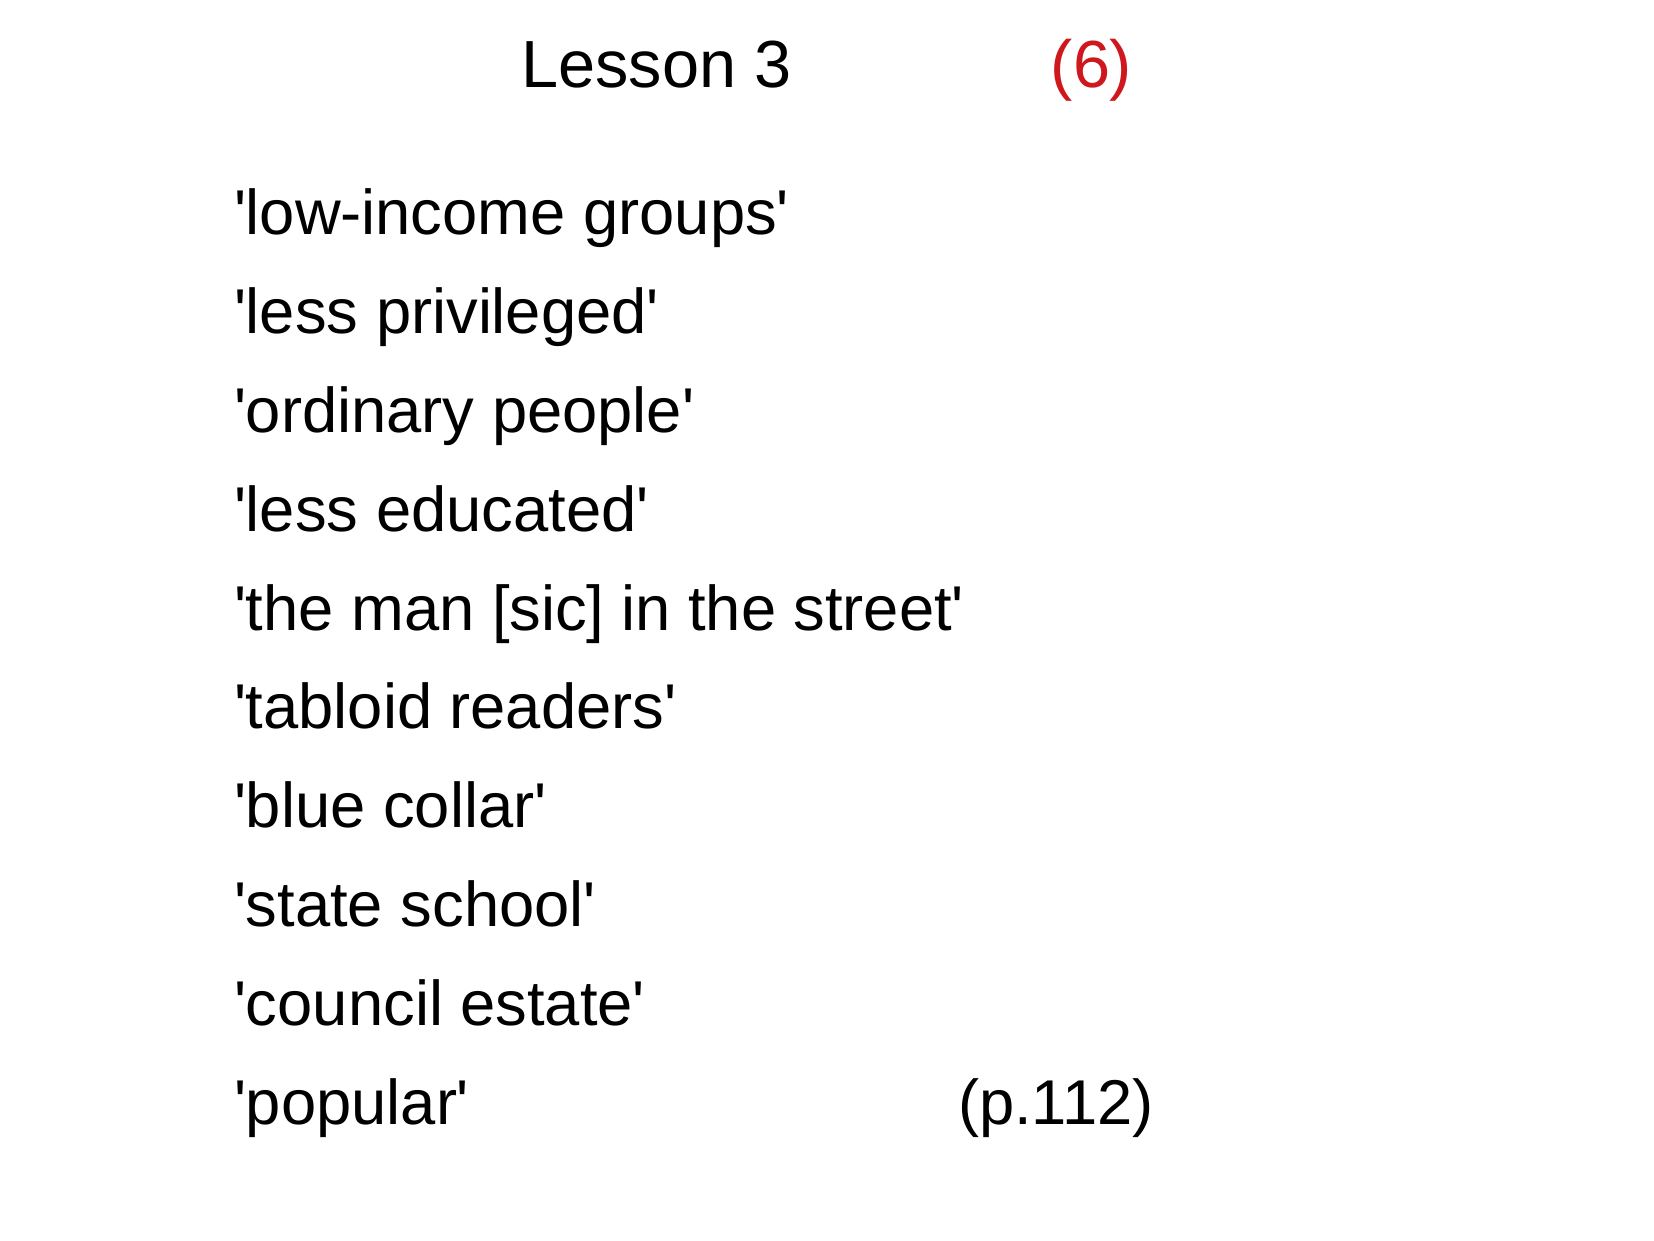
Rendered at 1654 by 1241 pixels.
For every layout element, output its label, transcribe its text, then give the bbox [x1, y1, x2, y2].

title Lesson 3 (6) [82, 26, 1571, 104]
list 'low-income groups' 'less privileged' 'ordinary people' 'less educated' 'the man [sic] in the street' 'tabloid readers' 'blue collar' 'state school' 'council estate' 'popular' (p.112) [166, 177, 1571, 1147]
